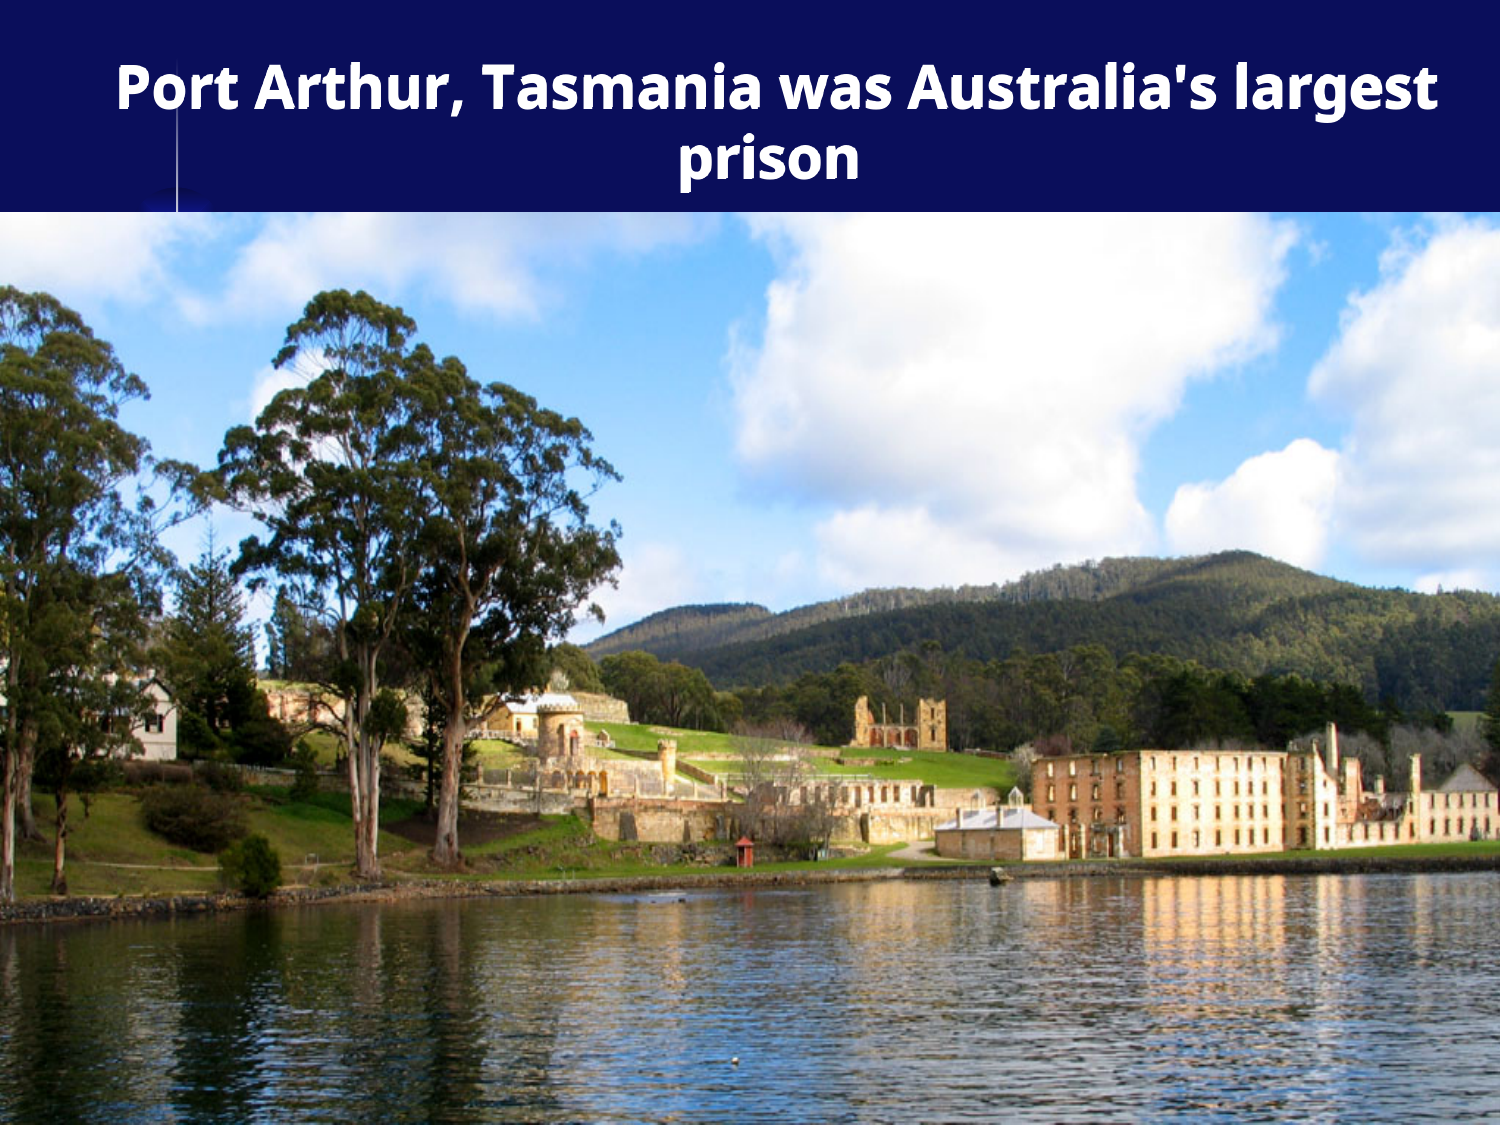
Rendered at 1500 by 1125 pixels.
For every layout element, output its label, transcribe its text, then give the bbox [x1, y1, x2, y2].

picture [0, 212, 1500, 1125]
title Port Arthur, Tasmania was Australia's largest prison [37, 49, 1500, 212]
